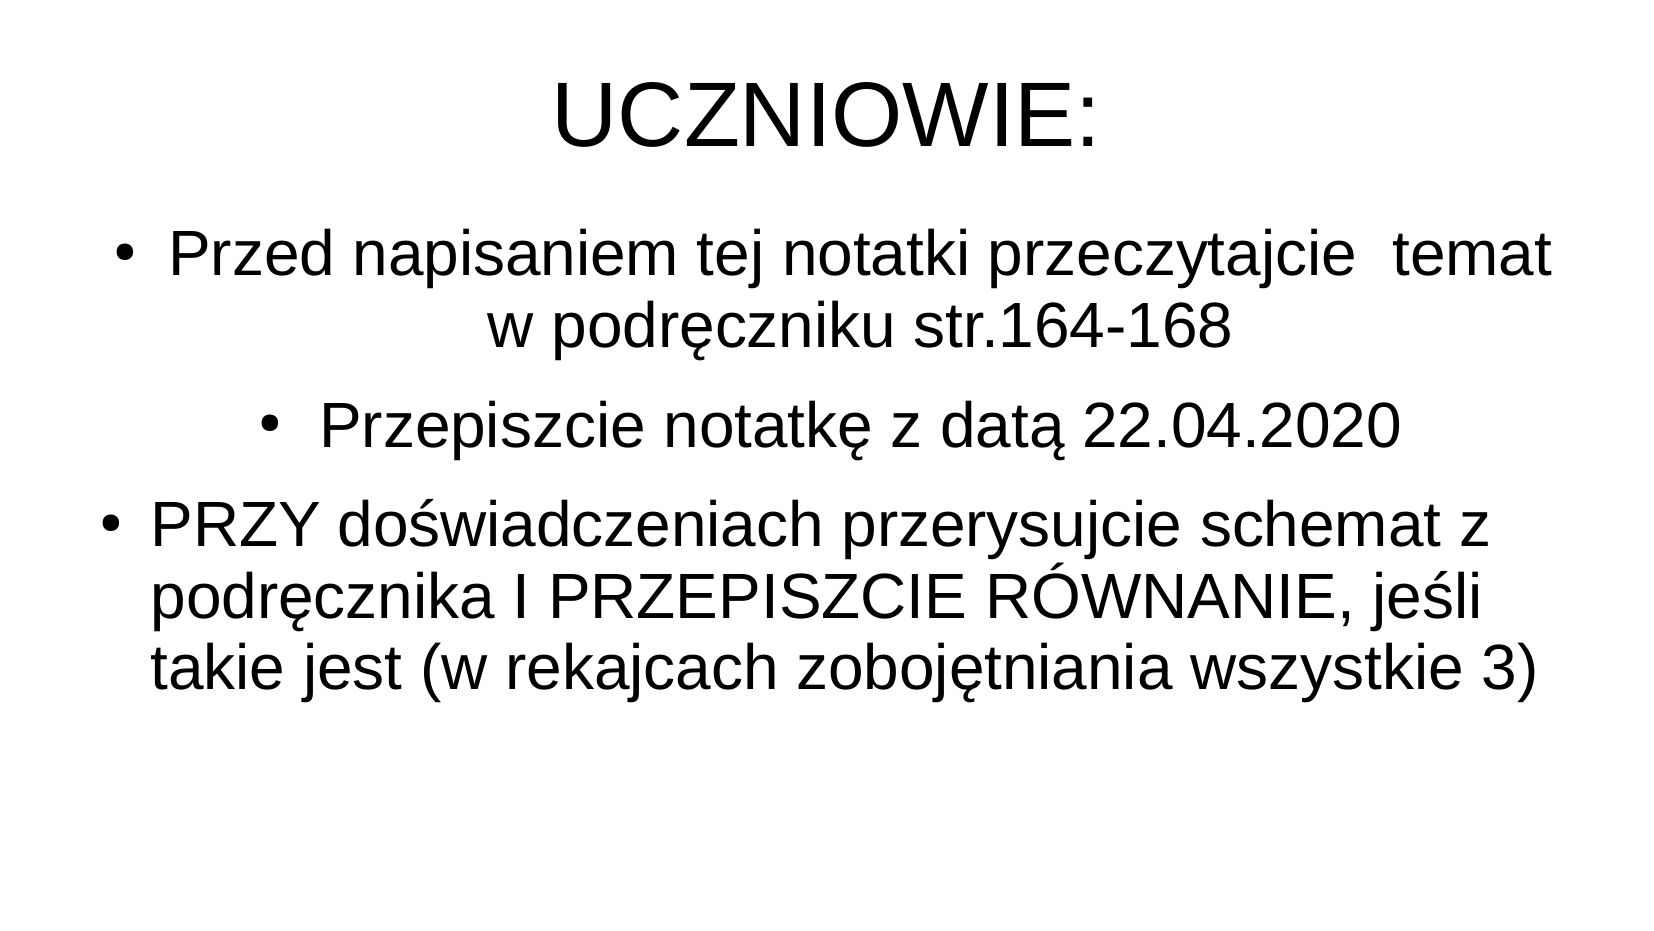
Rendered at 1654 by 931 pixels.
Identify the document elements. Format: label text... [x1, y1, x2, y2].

title UCZNIOWIE: [82, 37, 1571, 193]
list Przed napisaniem tej notatki przeczytajcie temat w podręczniku str.164-168 Przepiszcie notatkę z datą 22.04.2020 PRZY doświadczeniach przerysujcie schemat z podręcznika I PRZEPISZCIE RÓWNANIE, jeśli takie jest (w rekajcach zobojętniania wszystkie 3) [82, 217, 1571, 758]
